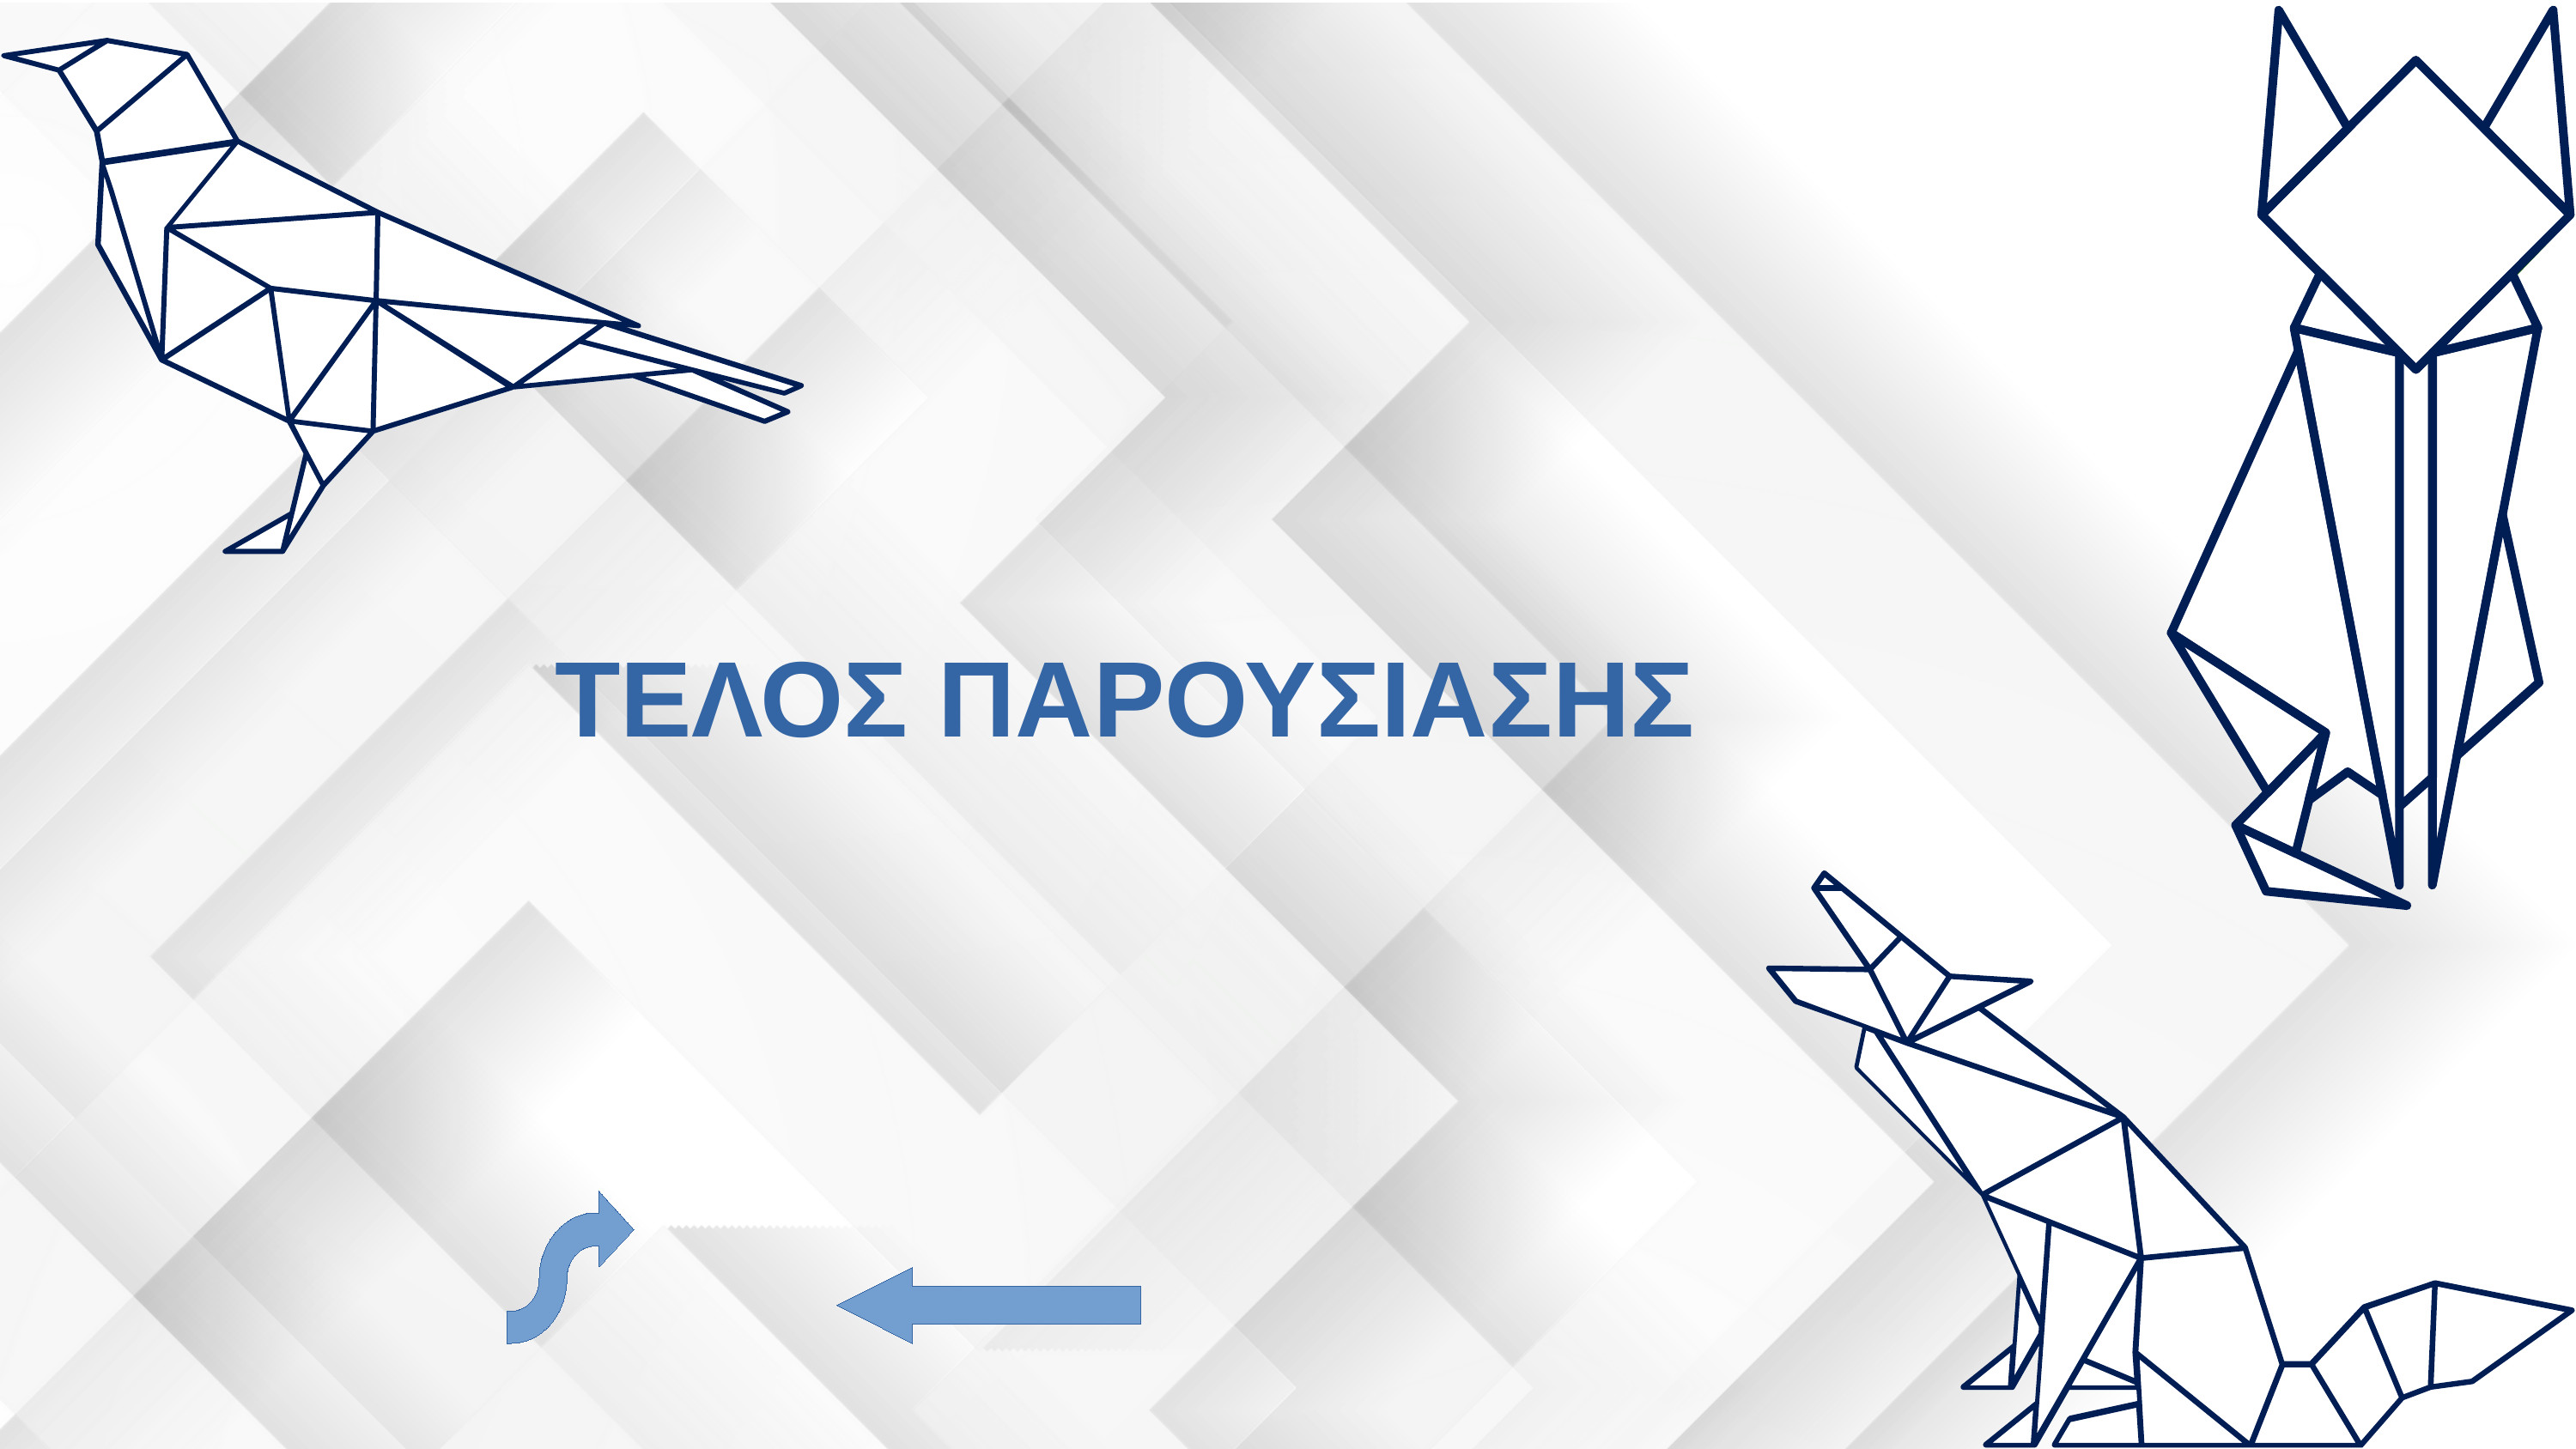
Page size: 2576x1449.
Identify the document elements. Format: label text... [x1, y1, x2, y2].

text_box ΤΕΛΟΣ ΠΑΡΟΥΣΙΑΣΗΣ [542, 634, 1738, 767]
text_box [0, 3, 2576, 1449]
